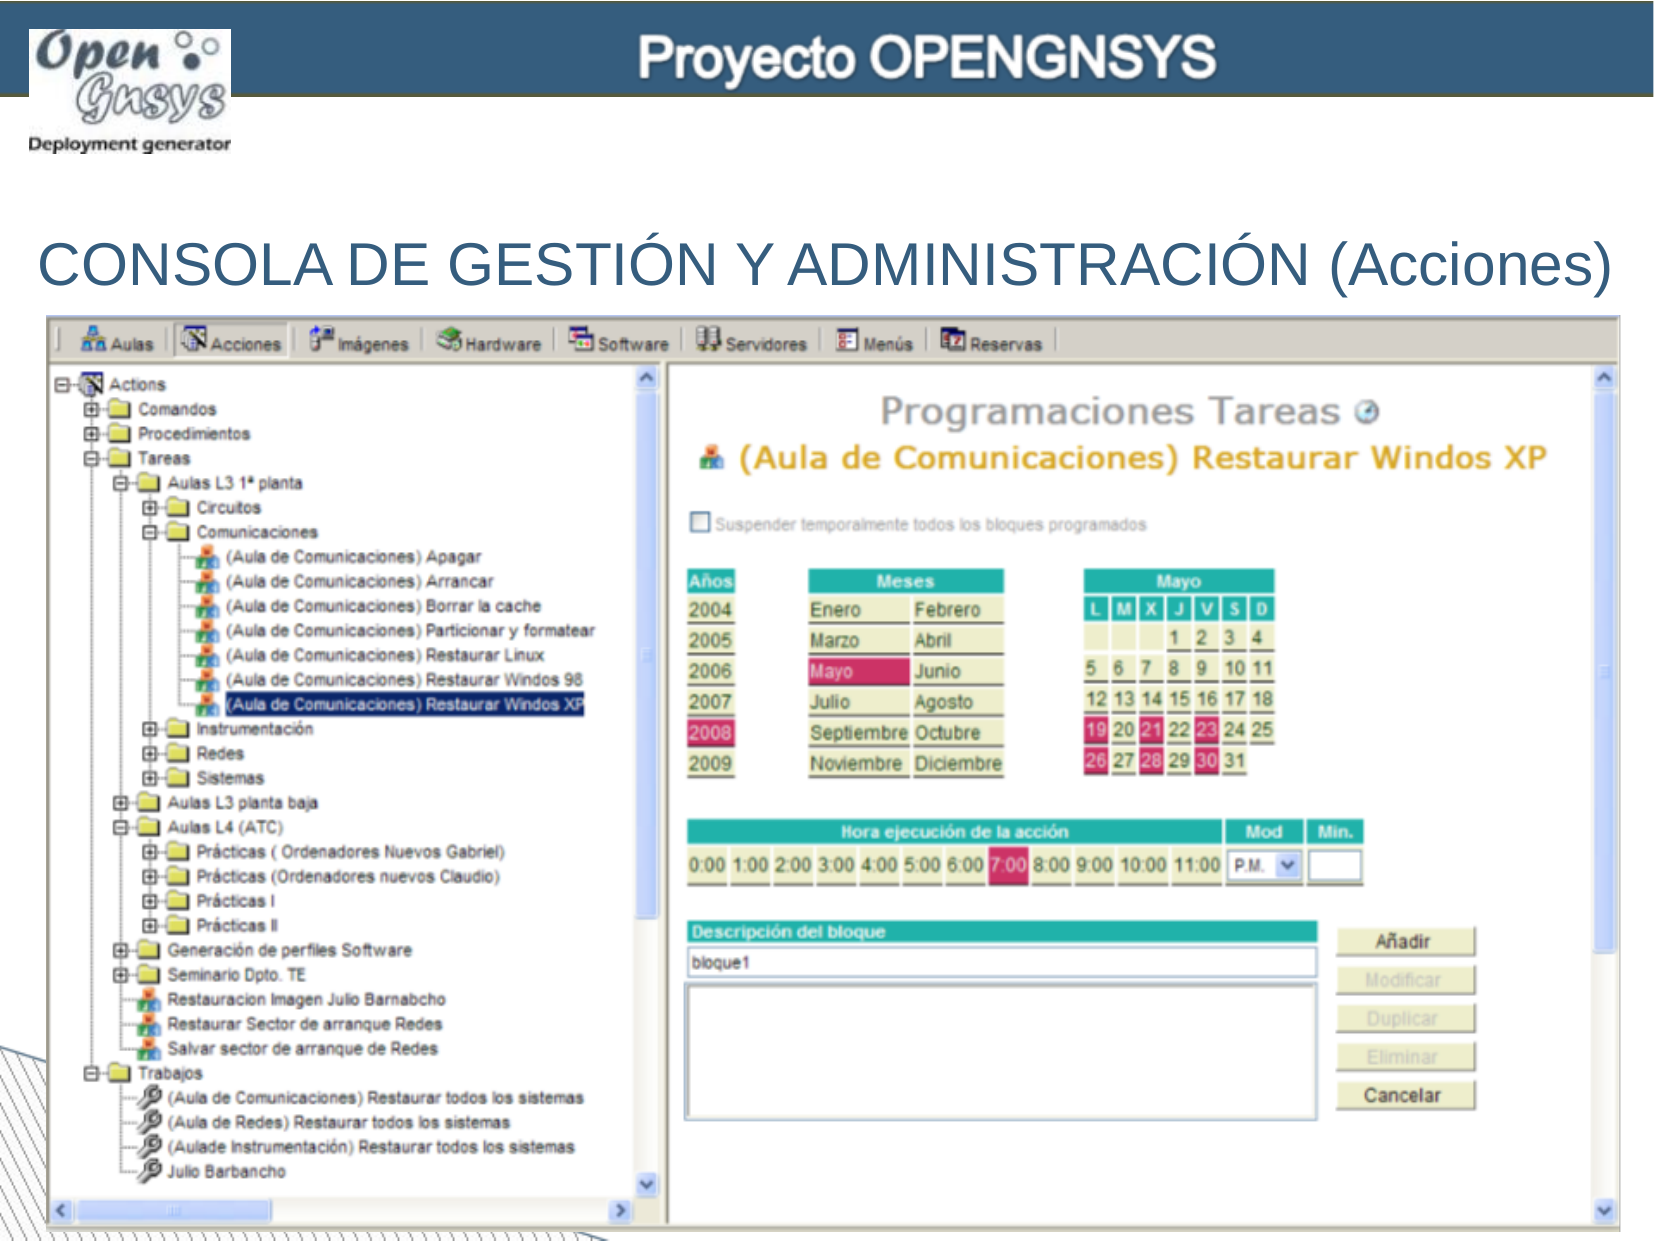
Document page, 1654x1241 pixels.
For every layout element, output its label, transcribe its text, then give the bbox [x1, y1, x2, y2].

picture [0, 0, 1654, 1241]
text_box CONSOLA DE GESTIÓN Y ADMINISTRACIÓN (Acciones) [7, 234, 1647, 299]
